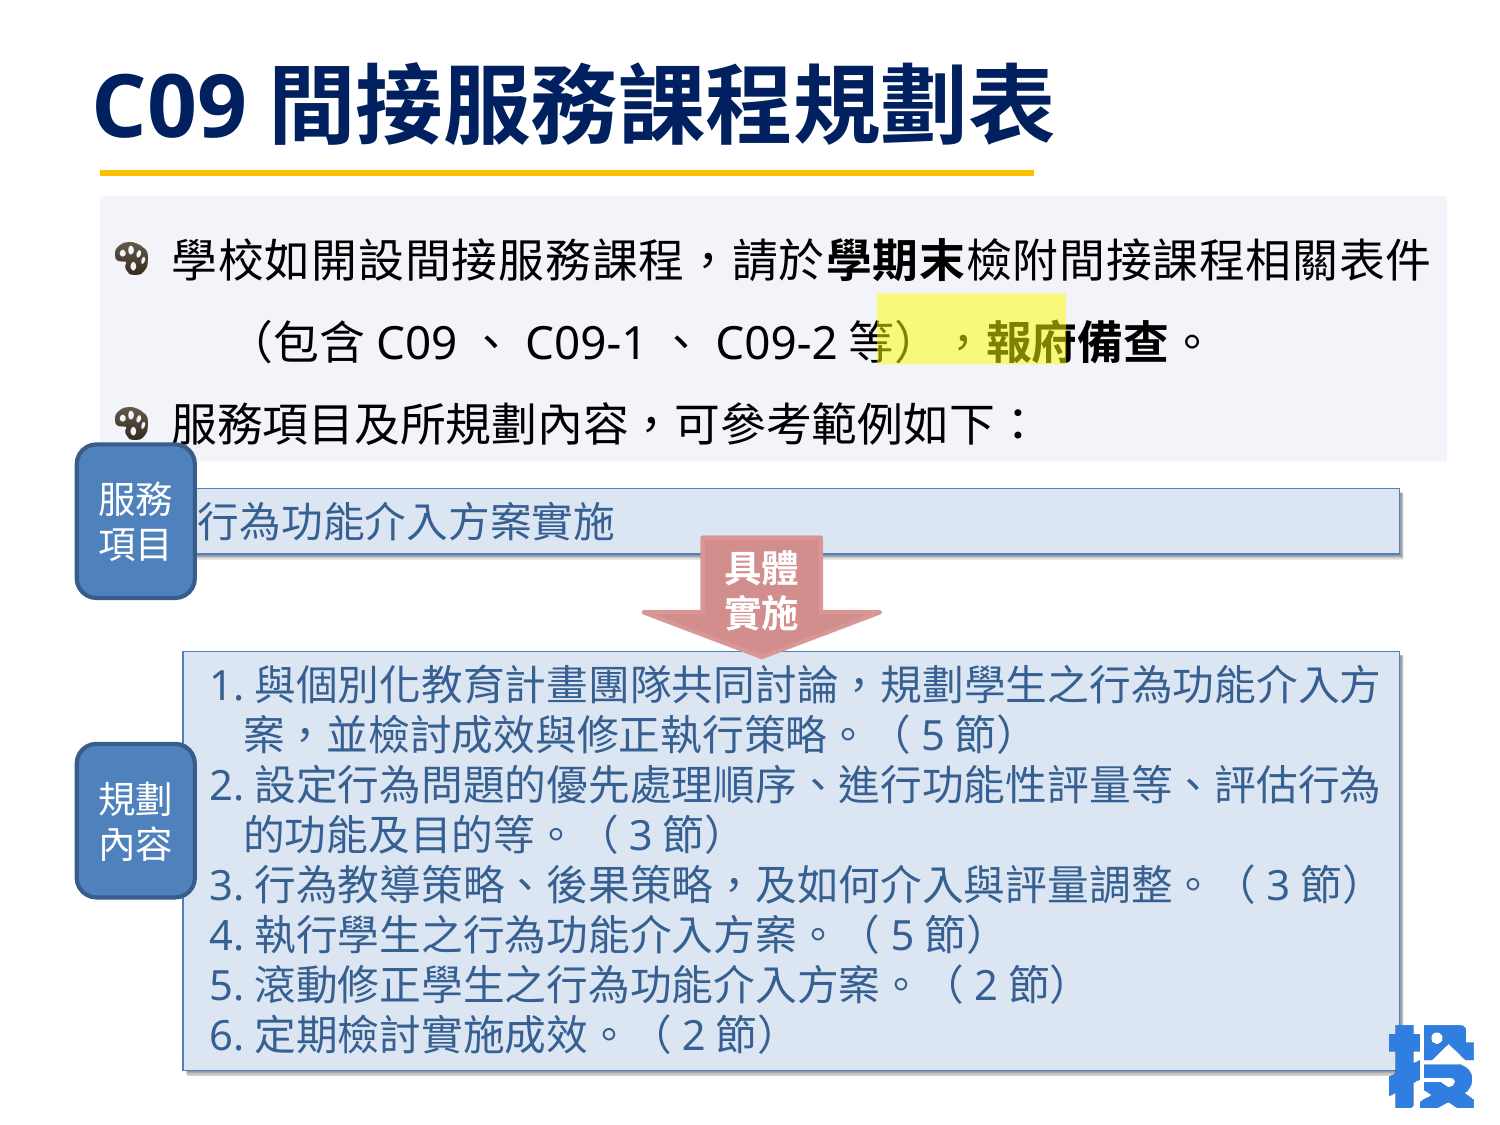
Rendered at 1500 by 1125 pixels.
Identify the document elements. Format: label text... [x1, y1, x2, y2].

text_box [877, 293, 1066, 364]
text_box 服務項目 [76, 444, 195, 598]
text_box 學校如開設間接服務課程，請於學期末檢附間接課程相關表件（包含C09、C09-1、C09-2等），報府備查。 服務項目及所規劃內容，可參考範例如下： [100, 196, 1447, 462]
text_box 1.與個別化教育計畫團隊共同討論，規劃學生之行為功能介入方案，並檢討成效與修正執行策略。（5節） 2.設定行為問題的優先處理順序、進行功能性評量等、評估行為的功能及目的等。（3節） 3.行為教導策略、後果策略，及如何介入與評量調整。（3節） 4.執行學生之行為功能介入方案。（5節） 5.滾動修正學生之行為功能介入方案。（2節） 6.定期檢討實施成效。（2節） [183, 651, 1400, 1071]
text_box 行為功能介入方案實施 [195, 488, 1400, 555]
picture [1362, 997, 1500, 1125]
text_box C09間接服務課程規劃表 [76, 42, 1067, 164]
text_box 規劃內容 [76, 743, 195, 898]
text_box 具體 實施 [643, 537, 880, 657]
